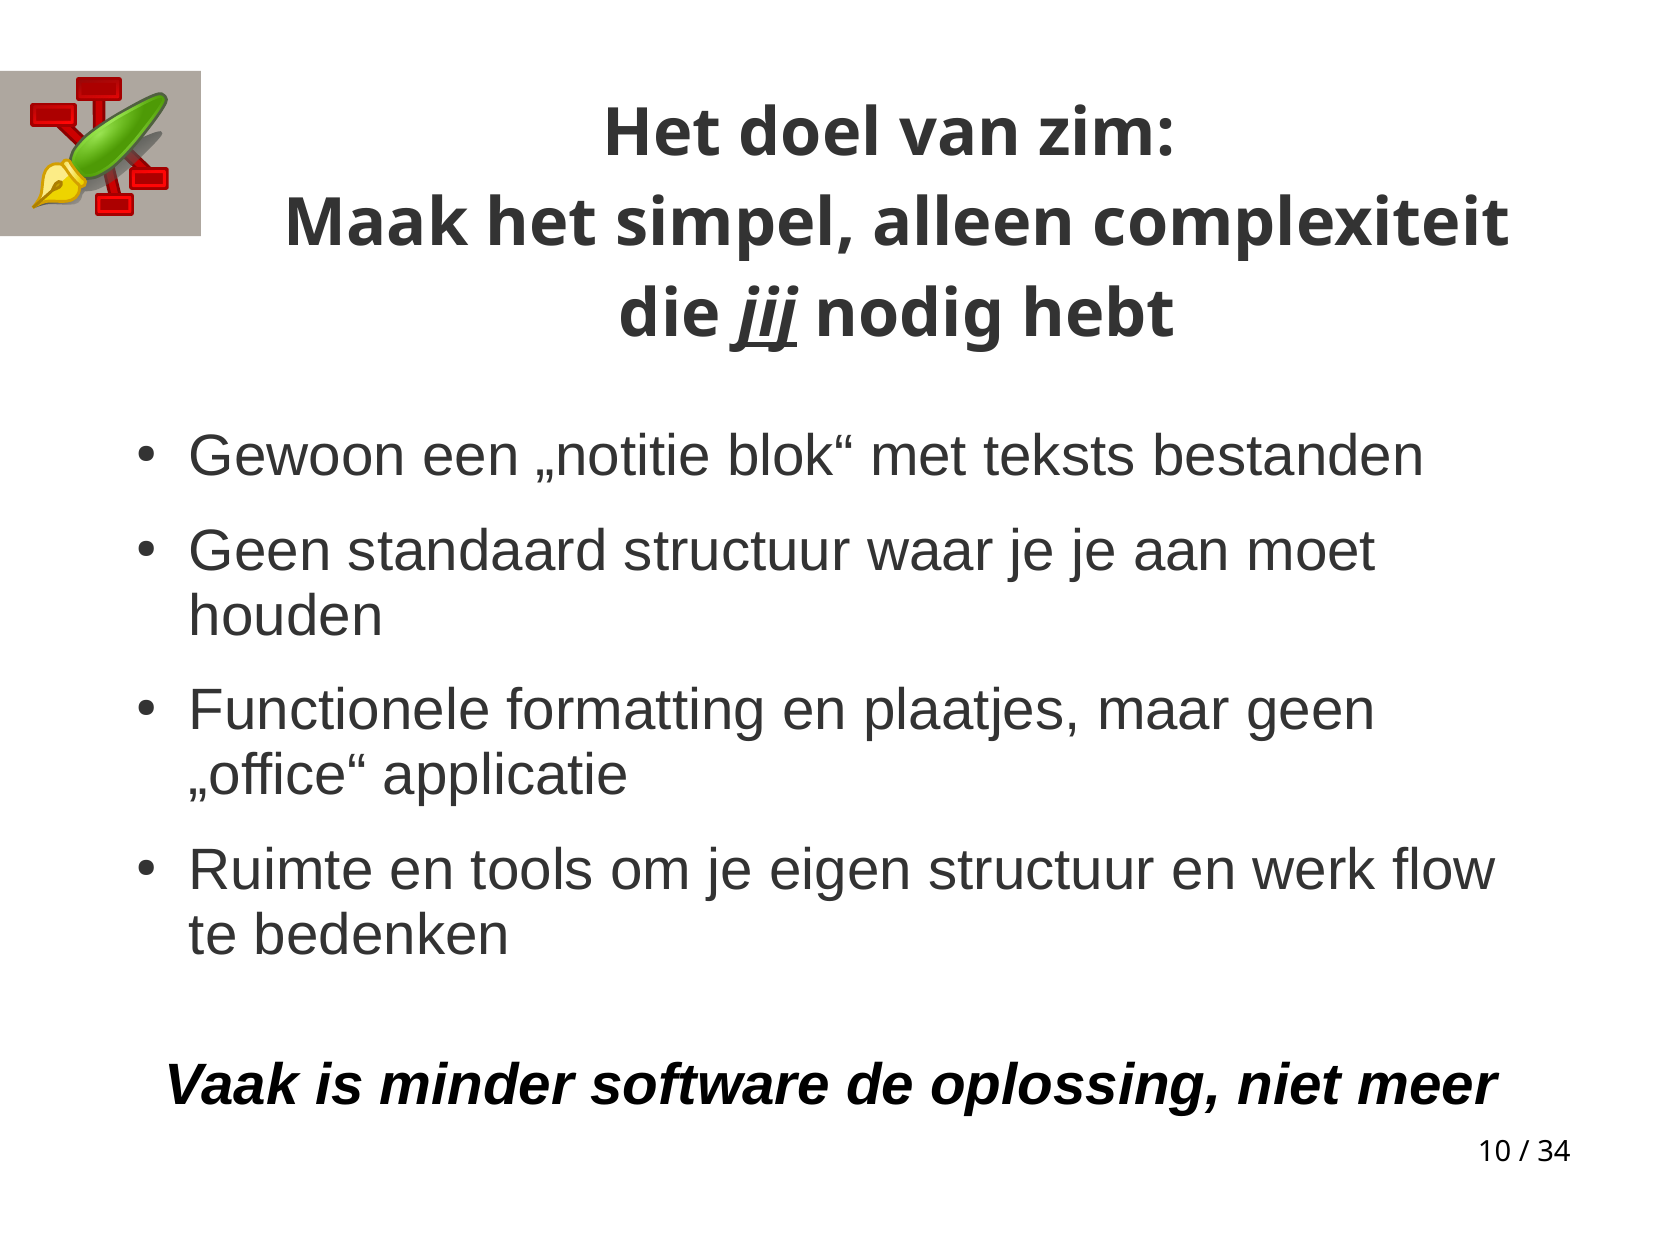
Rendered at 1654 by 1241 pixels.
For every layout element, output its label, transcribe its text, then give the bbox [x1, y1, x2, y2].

list Gewoon een „notitie blok“ met teksts bestanden Geen standaard structuur waar je je aan moet houden Functionele formatting en plaatjes, maar geen „office“ applicatie Ruimte en tools om je eigen structuur en werk flow te bedenken [118, 422, 1536, 1142]
title Het doel van zim: Maak het simpel, alleen complexiteit die jij nodig hebt [224, 103, 1571, 337]
text_box Vaak is minder software de oplossing, niet meer [150, 1044, 1513, 1126]
